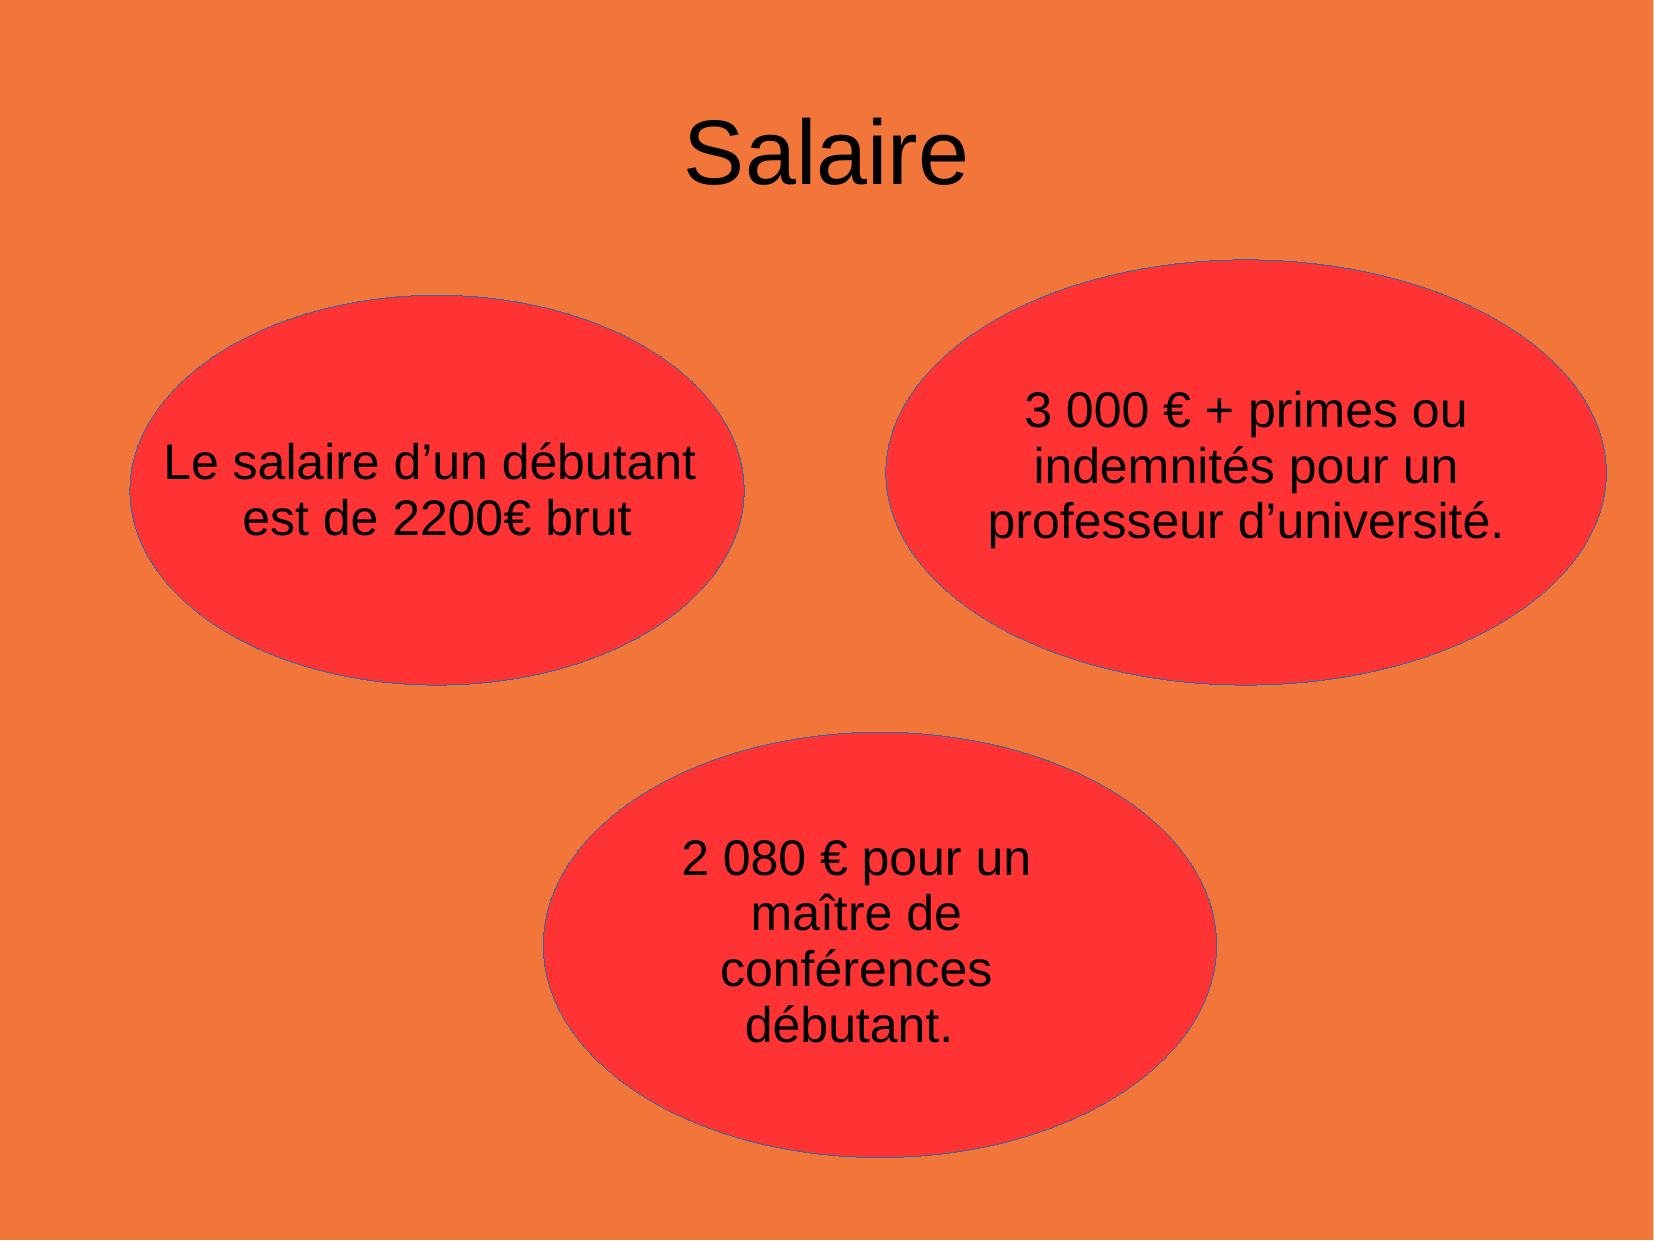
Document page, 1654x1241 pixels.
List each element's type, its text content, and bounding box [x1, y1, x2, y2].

text_box 2 080 € pour un maître de conférences débutant. [625, 822, 1087, 1061]
text_box Le salaire d’un débutant est de 2200€ brut [129, 295, 745, 686]
text_box [543, 732, 1217, 1158]
title Salaire [82, 49, 1571, 257]
text_box 3 000 € + primes ou indemnités pour un professeur d’université. [933, 332, 1560, 557]
text_box [885, 367, 1607, 686]
text_box [975, 259, 1517, 332]
